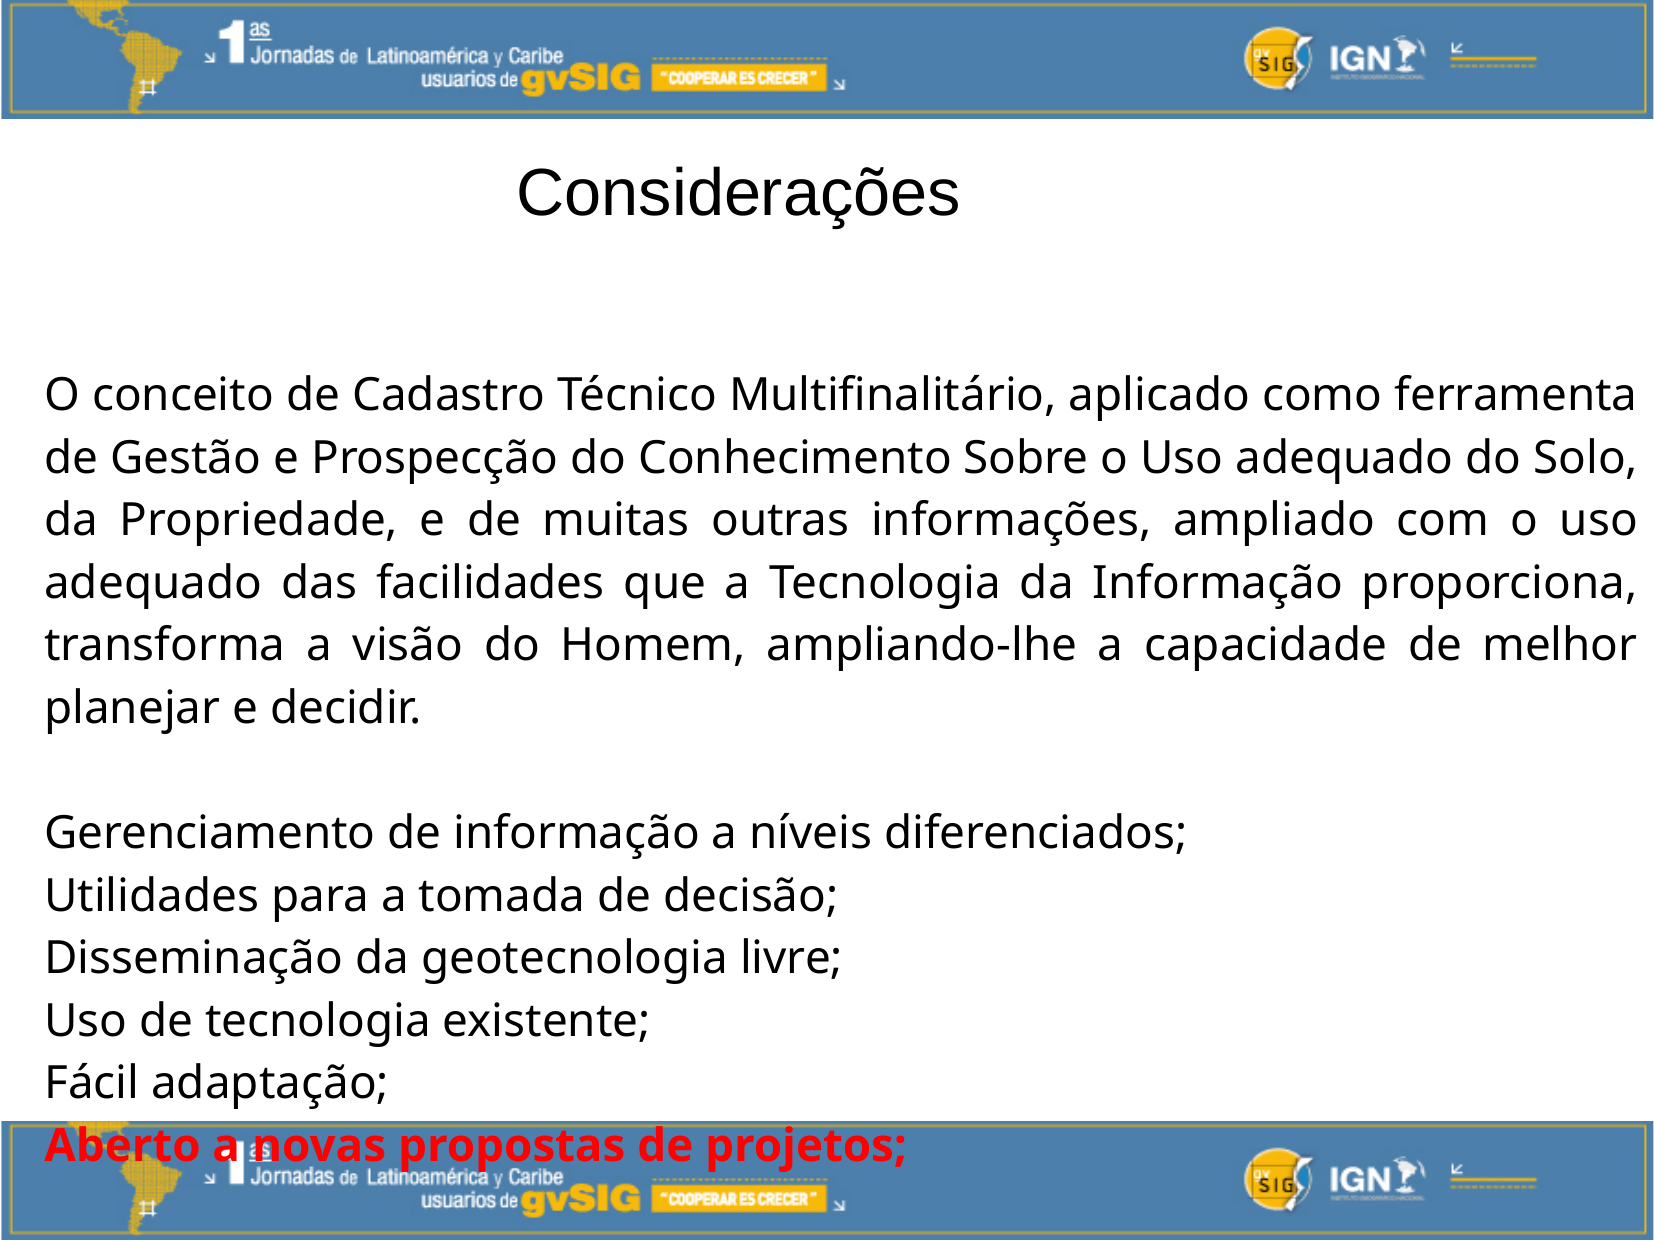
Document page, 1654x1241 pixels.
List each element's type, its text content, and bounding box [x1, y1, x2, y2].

picture [0, 1121, 1654, 1241]
text_box Considerações [501, 147, 1004, 266]
picture [0, 0, 1654, 119]
text_box O conceito de Cadastro Técnico Multifinalitário, aplicado como ferramenta de Gestão e Prospecção do Conhecimento Sobre o Uso adequado do Solo, da Propriedade, e de muitas outras informações, ampliado com o uso adequado das facilidades que a Tecnologia da Informação proporciona, transforma a visão do Homem, ampliando-lhe a capacidade de melhor planejar e decidir. Gerenciamento de informação a níveis diferenciados; Utilidades para a tomada de decisão; Disseminação da geotecnologia livre; Uso de tecnologia existente; Fácil adaptação; Aberto a novas propostas de projetos; [29, 354, 1654, 1062]
